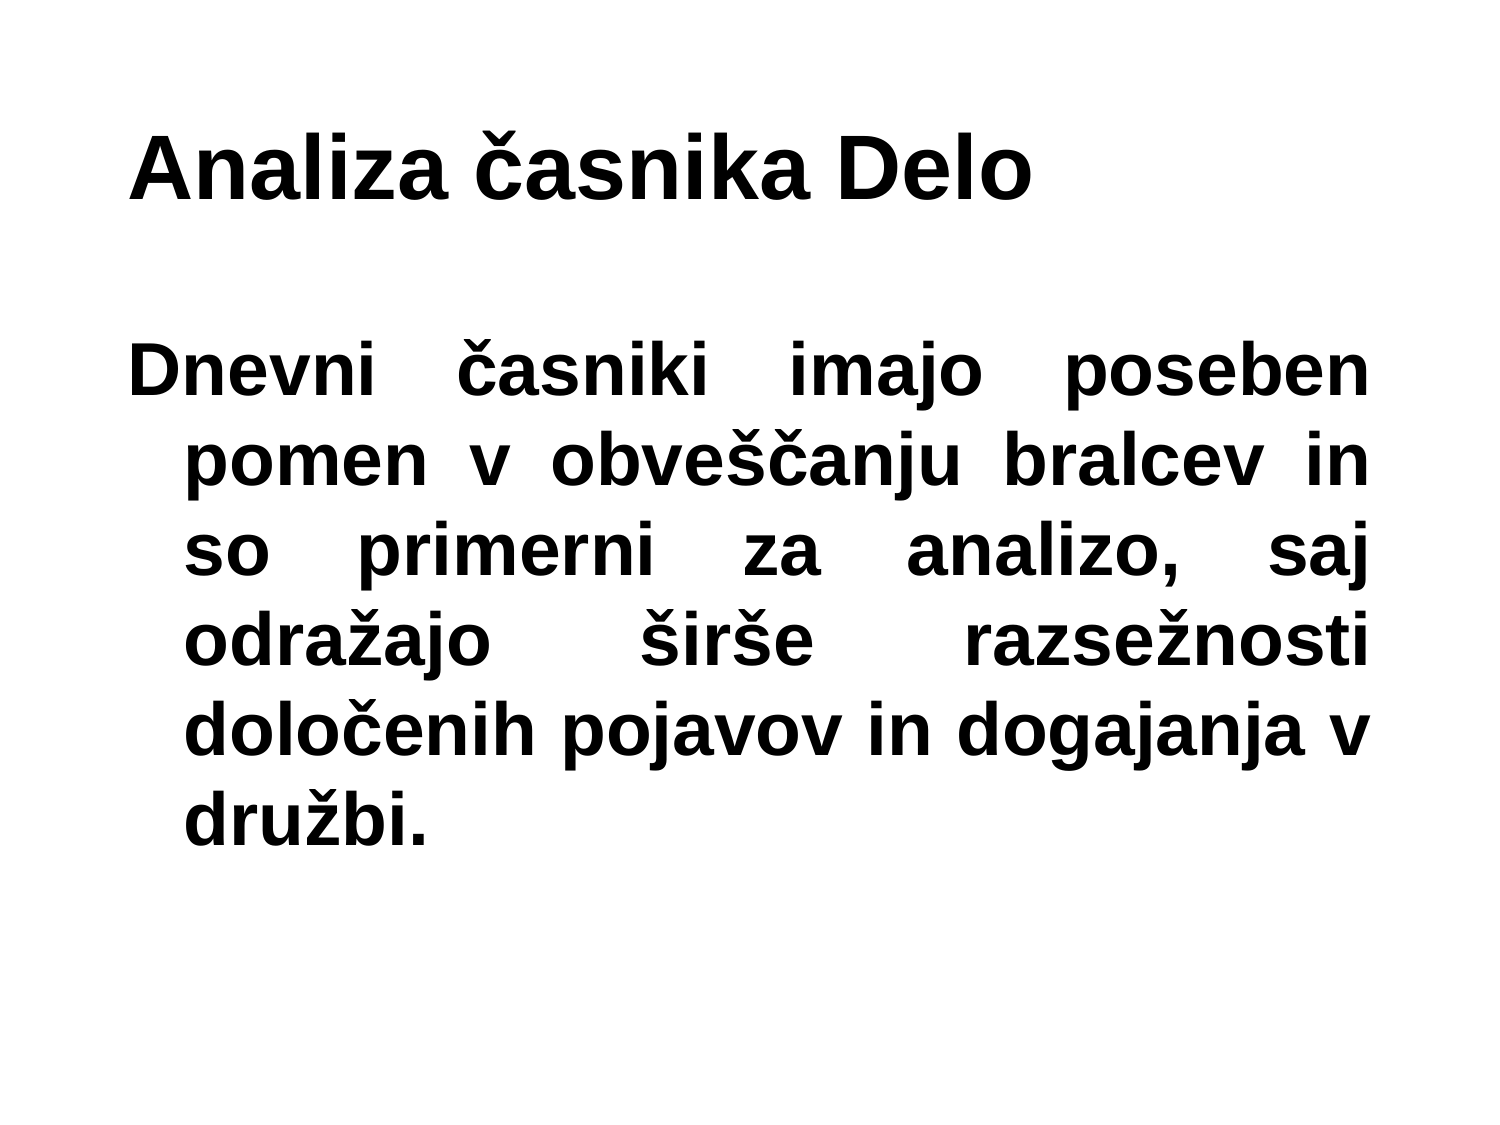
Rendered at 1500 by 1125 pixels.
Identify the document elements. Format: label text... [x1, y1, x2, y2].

title Analiza časnika Delo [112, 37, 1388, 225]
list Dnevni časniki imajo poseben pomen v obveščanju bralcev in so primerni za analizo, saj odražajo širše razsežnosti določenih pojavov in dogajanja v družbi. [112, 312, 1388, 988]
